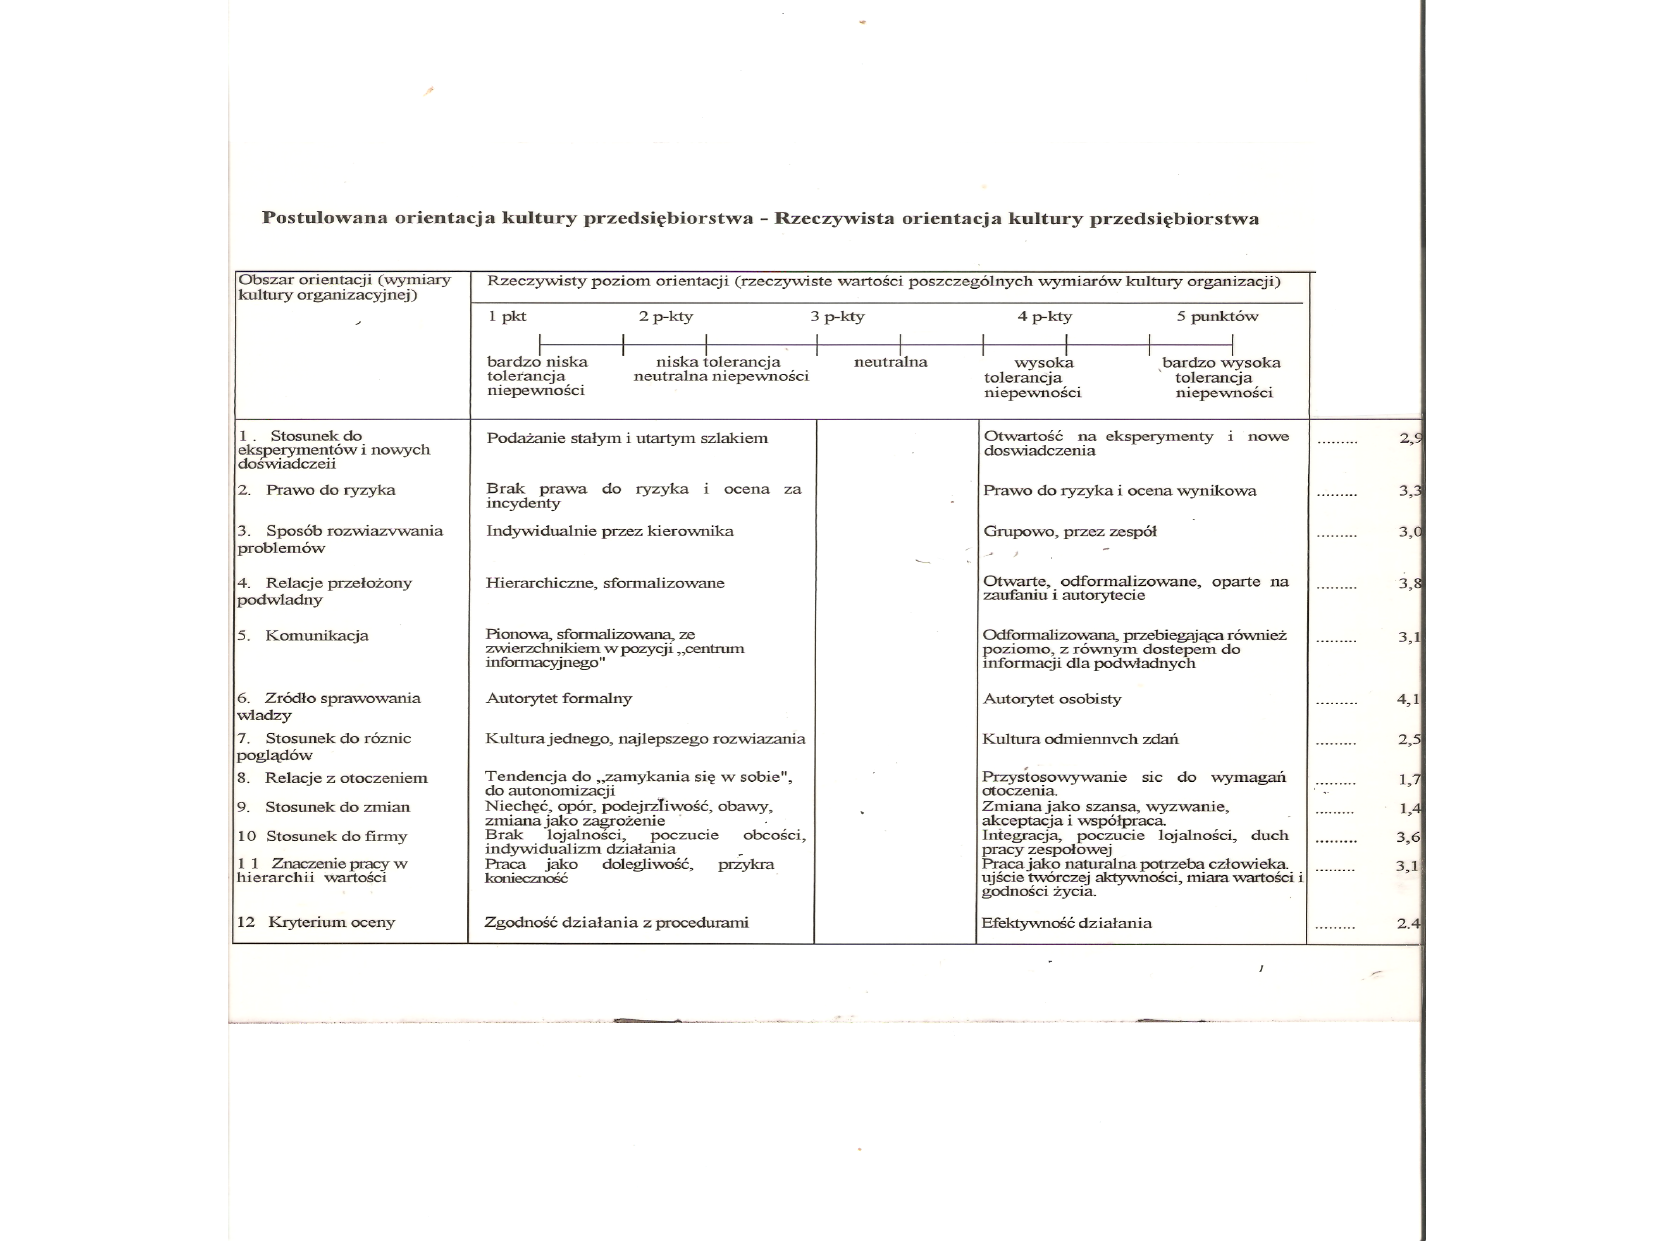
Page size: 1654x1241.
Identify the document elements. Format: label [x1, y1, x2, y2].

picture [228, 0, 1426, 1241]
